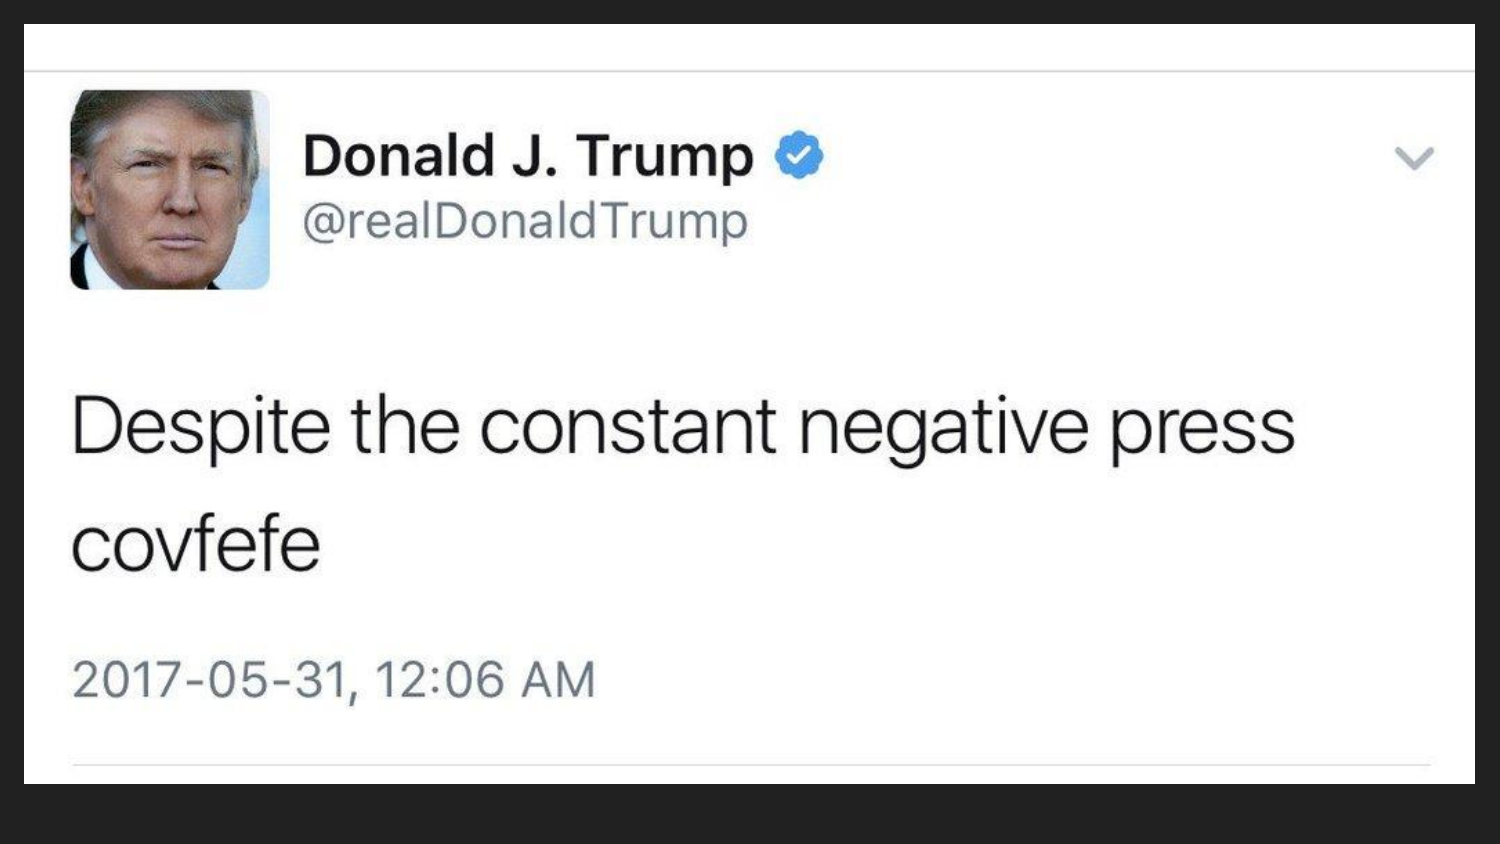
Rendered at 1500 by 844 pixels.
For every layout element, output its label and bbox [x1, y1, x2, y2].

picture [24, 24, 1475, 784]
